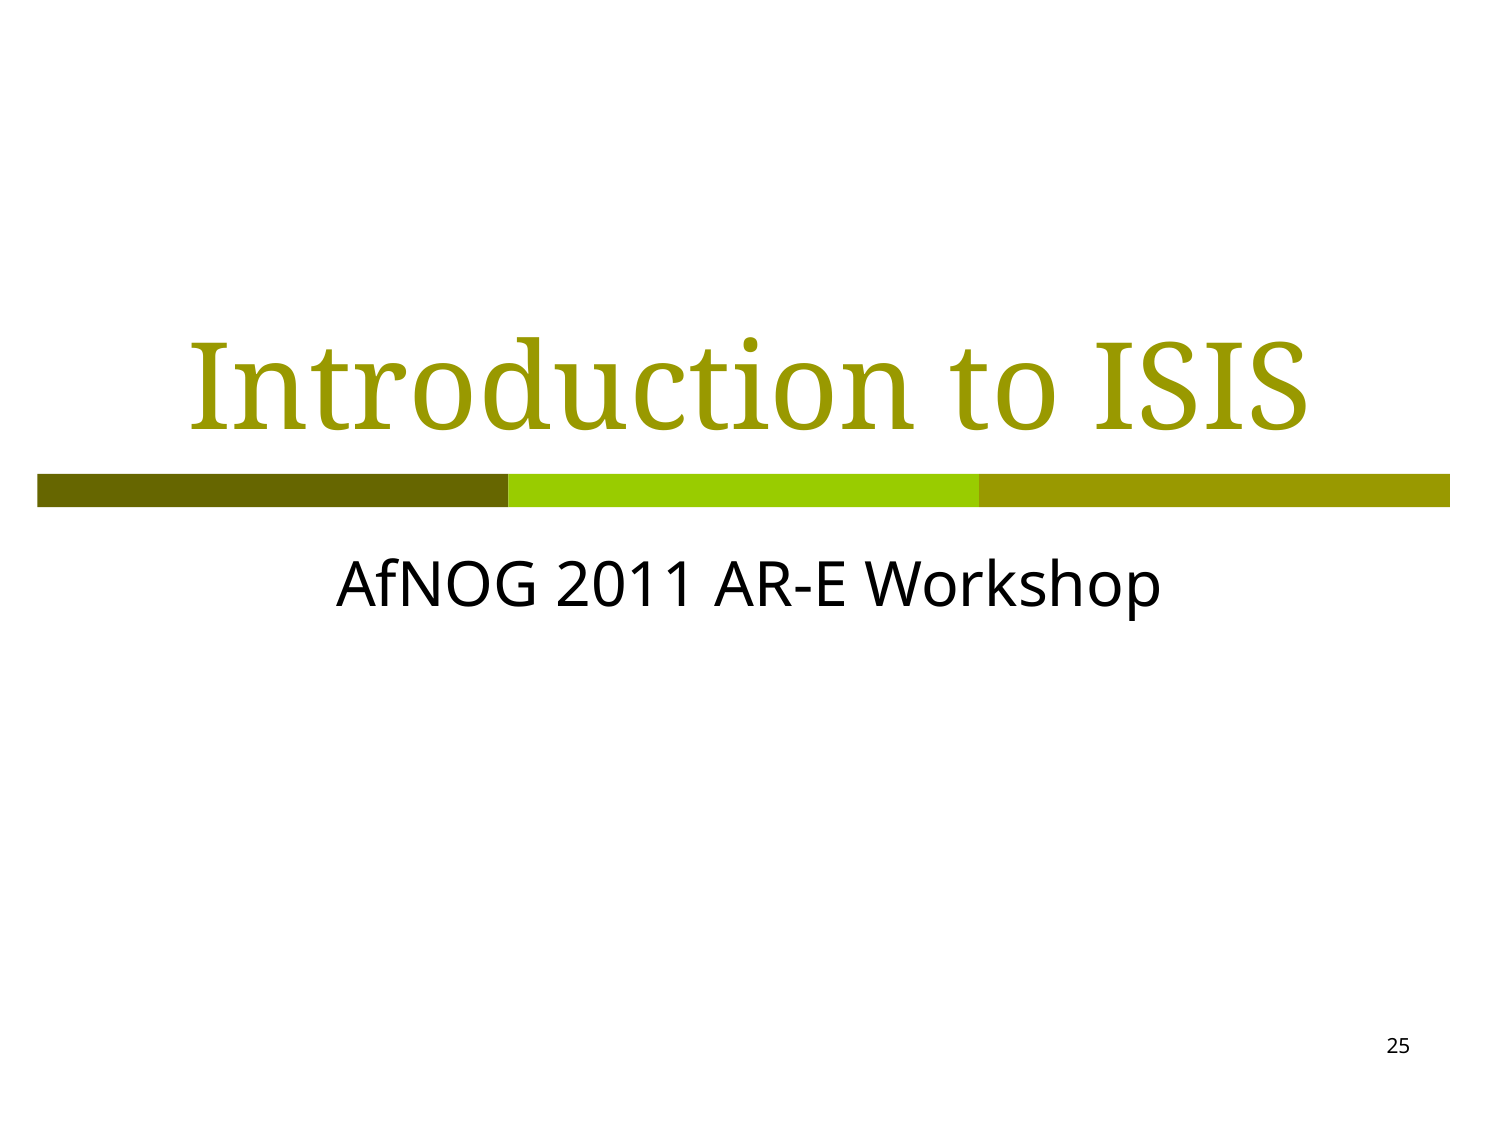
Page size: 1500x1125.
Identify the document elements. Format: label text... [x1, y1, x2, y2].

subtitle AfNOG 2011 AR-E Workshop [225, 536, 1276, 899]
title Introduction to ISIS [112, 112, 1388, 462]
